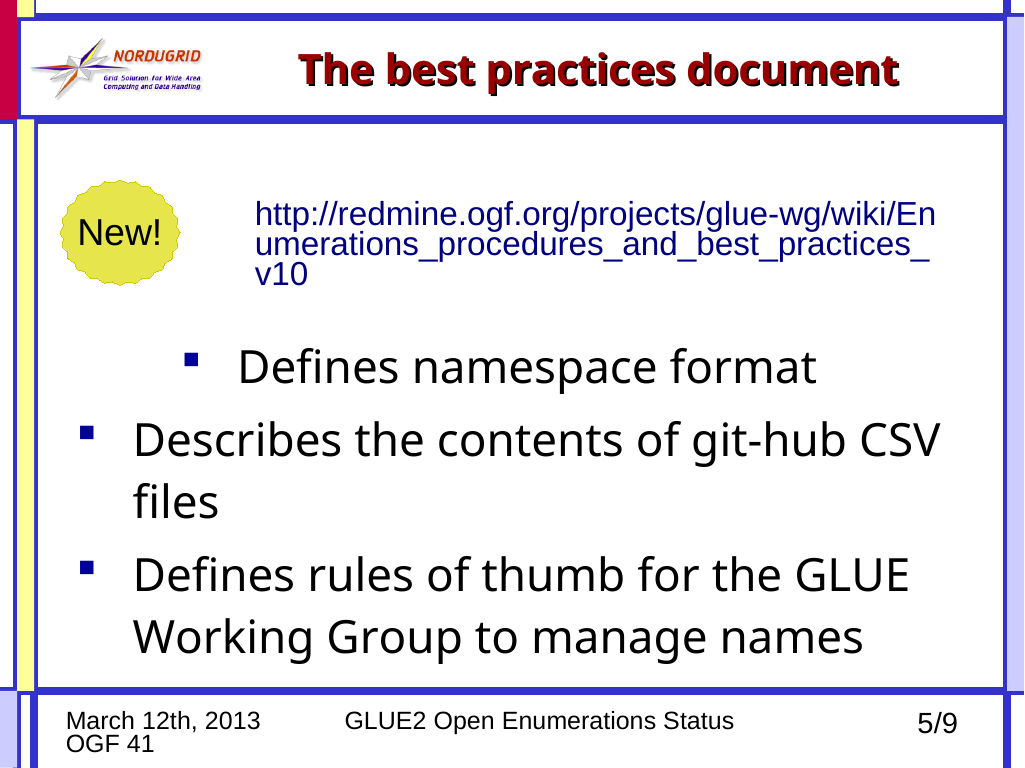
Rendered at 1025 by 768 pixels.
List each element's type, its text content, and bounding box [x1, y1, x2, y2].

title The best practices document [221, 11, 975, 125]
picture [27, 34, 205, 101]
text_box http://redmine.ogf.org/projects/glue-wg/wiki/Enumerations_procedures_and_best_practices_v10 [240, 188, 961, 241]
list Defines namespace format Describes the contents of git-hub CSV files Defines rules of thumb for the GLUE Working Group to manage names [38, 334, 961, 768]
text_box New! [60, 180, 181, 286]
